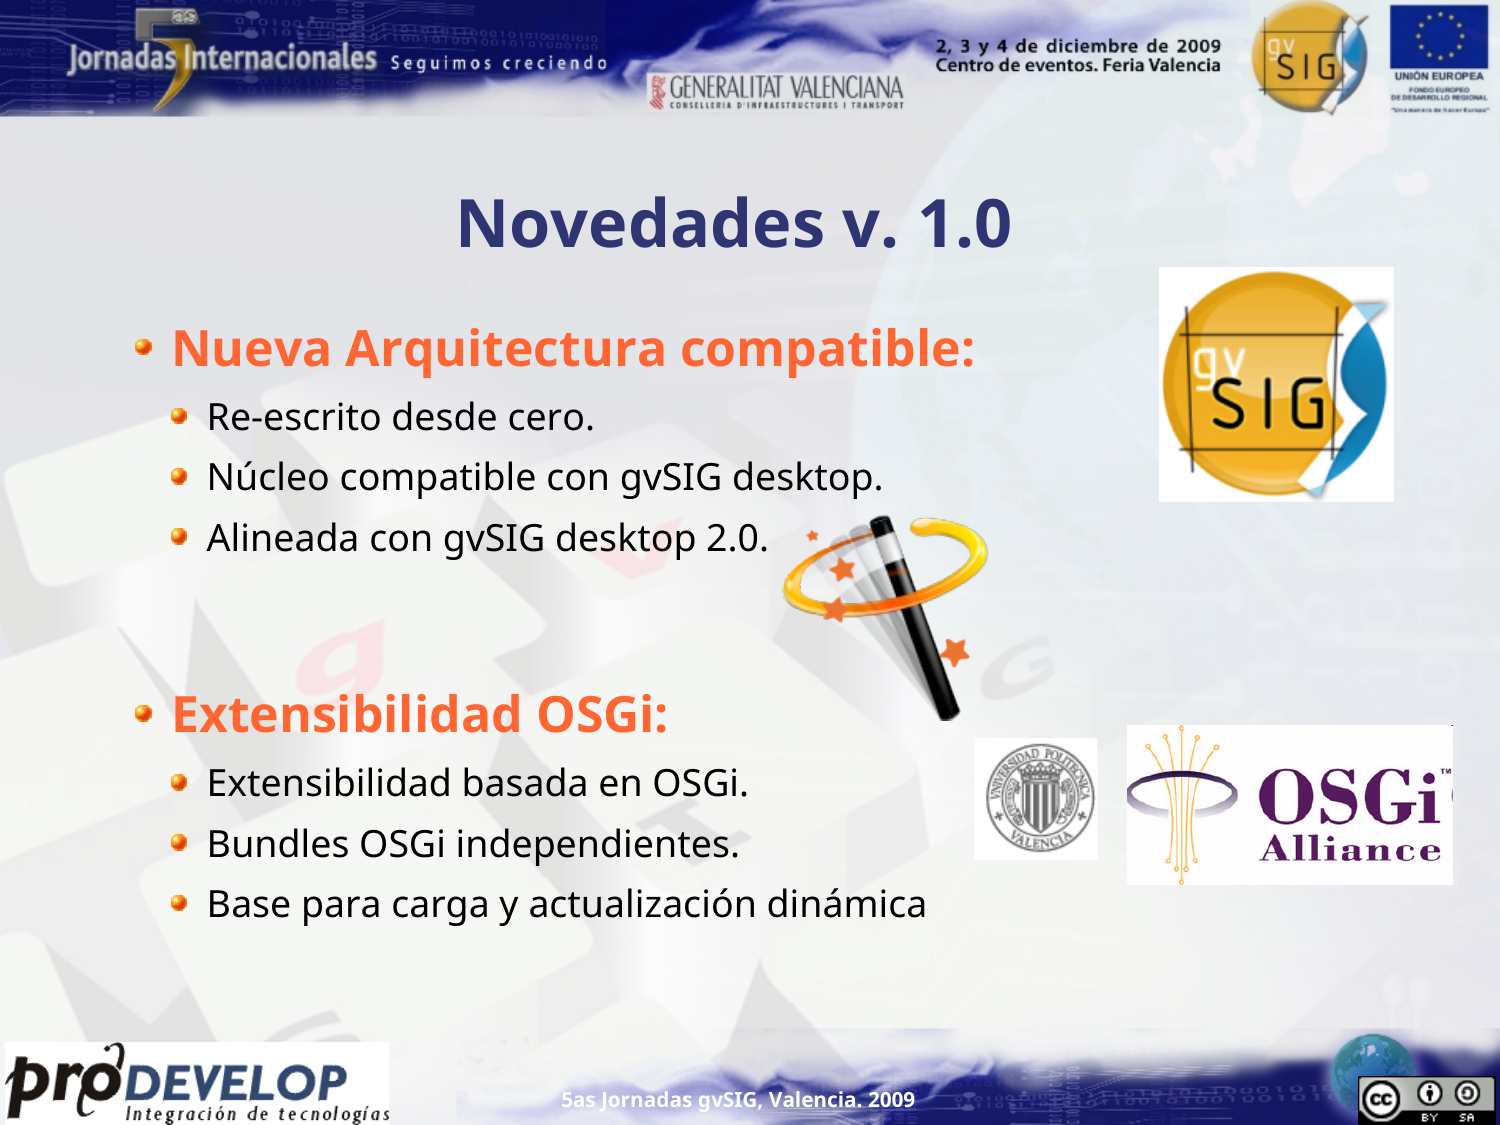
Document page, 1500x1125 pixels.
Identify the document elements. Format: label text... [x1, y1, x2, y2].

list Nueva Arquitectura compatible: Re-escrito desde cero. Núcleo compatible con gvSIG desktop. Alineada con gvSIG desktop 2.0. [100, 312, 1341, 621]
picture [0, 0, 1500, 1125]
title Novedades v. 1.0 [59, 118, 1410, 325]
list Extensibilidad OSGi: Extensibilidad basada en OSGi. Bundles OSGi independientes. Base para carga y actualización dinámica [100, 679, 975, 1063]
